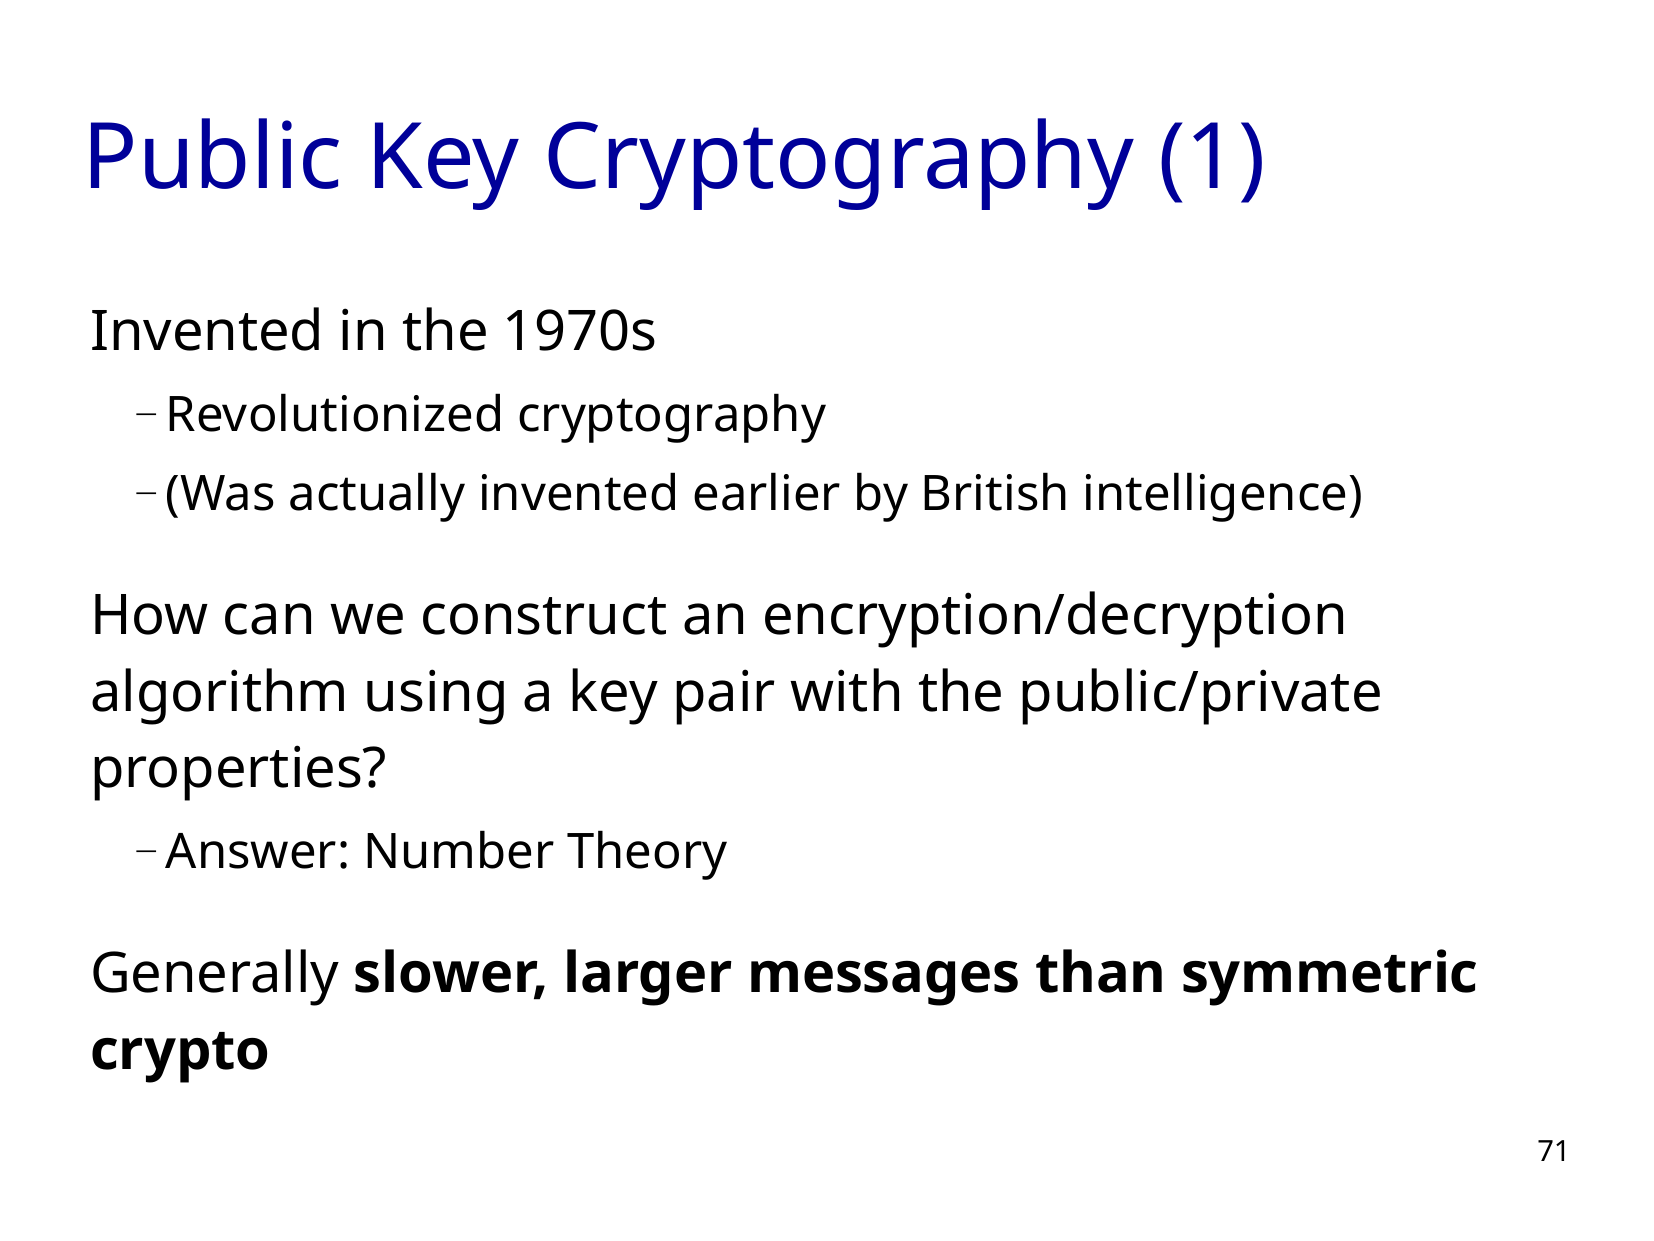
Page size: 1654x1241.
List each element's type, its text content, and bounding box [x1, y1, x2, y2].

list Invented in the 1970s Revolutionized cryptography (Was actually invented earlier by British intelligence) How can we construct an encryption/decryption algorithm using a key pair with the public/private properties? Answer: Number Theory Generally slower, larger messages than symmetric crypto [60, 290, 1571, 1096]
title Public Key Cryptography (1) [82, 49, 1571, 257]
